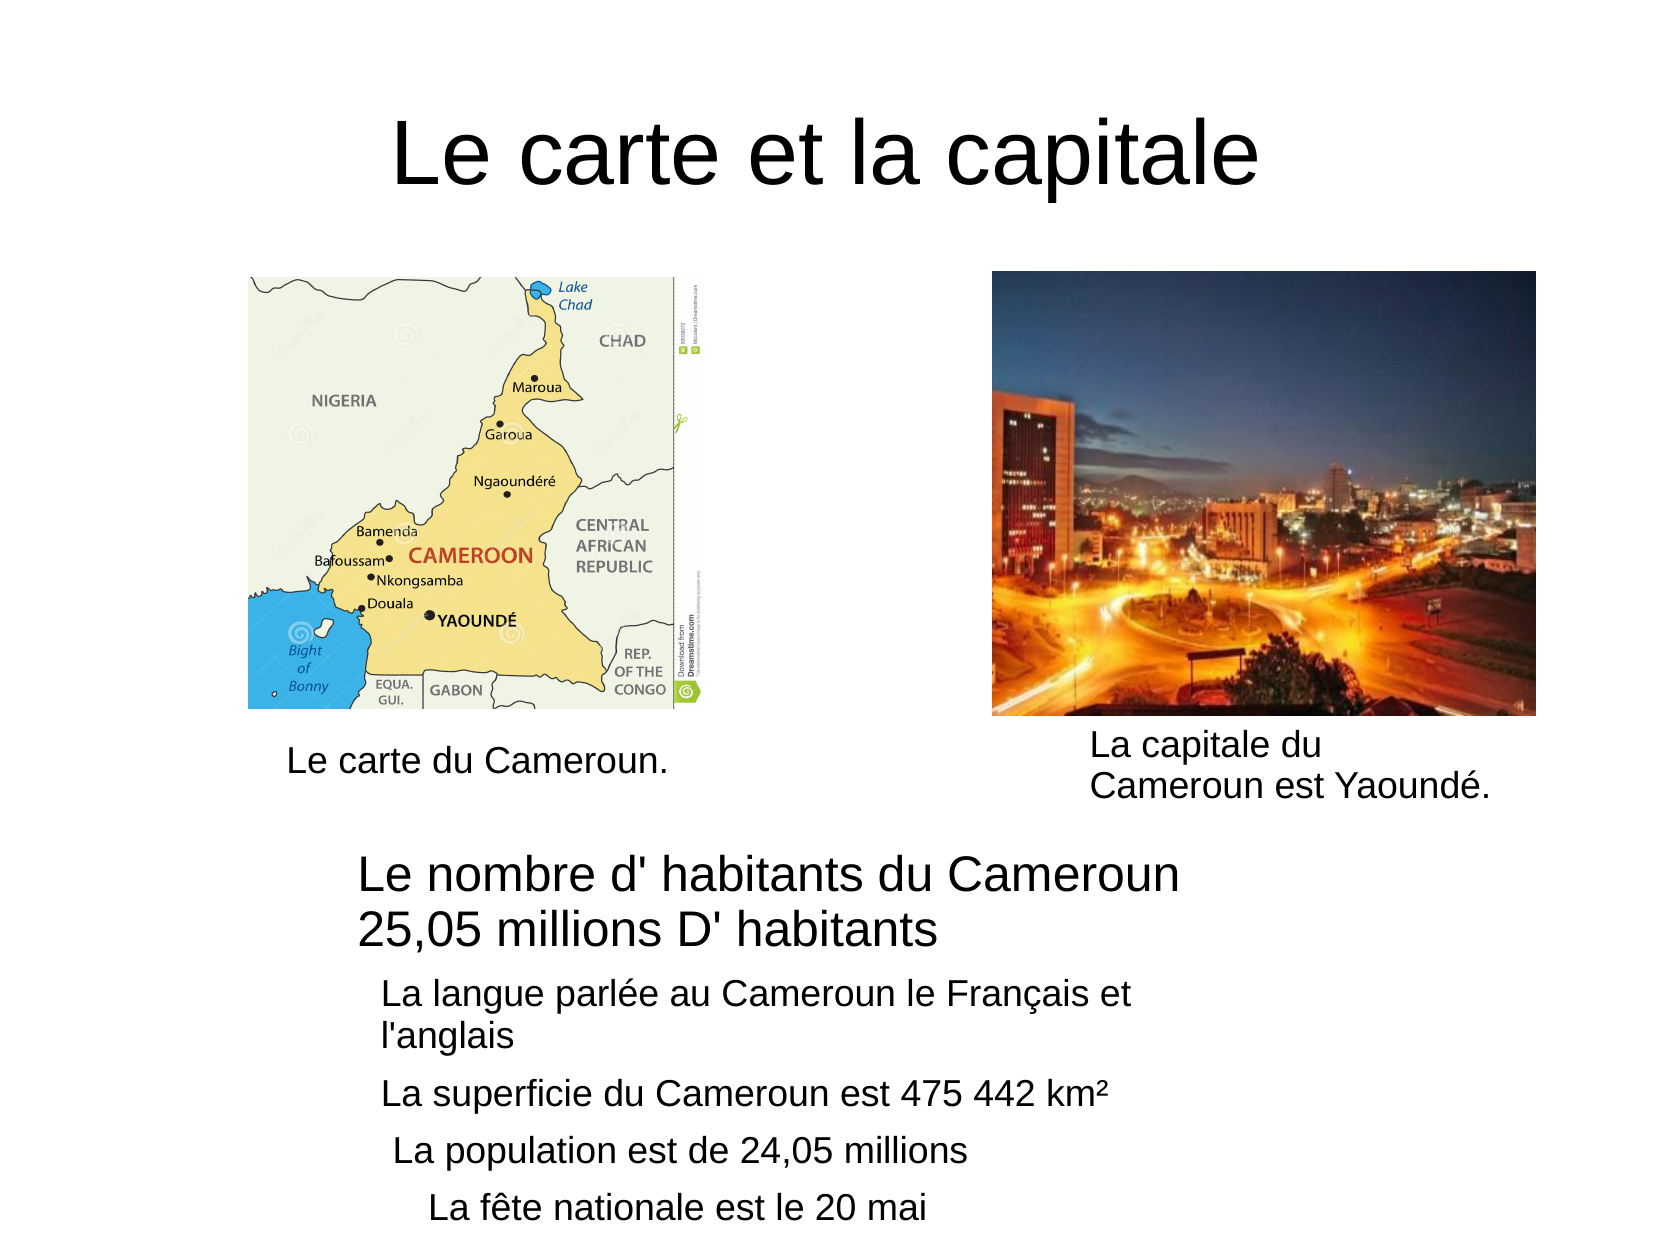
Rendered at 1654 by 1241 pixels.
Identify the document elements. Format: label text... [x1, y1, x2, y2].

text_box Le carte du Cameroun. [271, 732, 686, 790]
text_box La population est de 24,05 millions [377, 1122, 1075, 1179]
text_box La superficie du Cameroun est 475 442 km² [366, 1065, 1229, 1165]
text_box Le nombre d' habitants du Cameroun 25,05 millions D' habitants [342, 838, 1323, 965]
text_box La capitale du Cameroun est Yaoundé. [1074, 715, 1512, 815]
picture [248, 277, 705, 709]
text_box La langue parlée au Cameroun le Français et l'anglais [366, 964, 1252, 1064]
picture [992, 271, 1536, 716]
text_box La fête nationale est le 20 mai [413, 1178, 1040, 1236]
title Le carte et la capitale [82, 49, 1571, 257]
